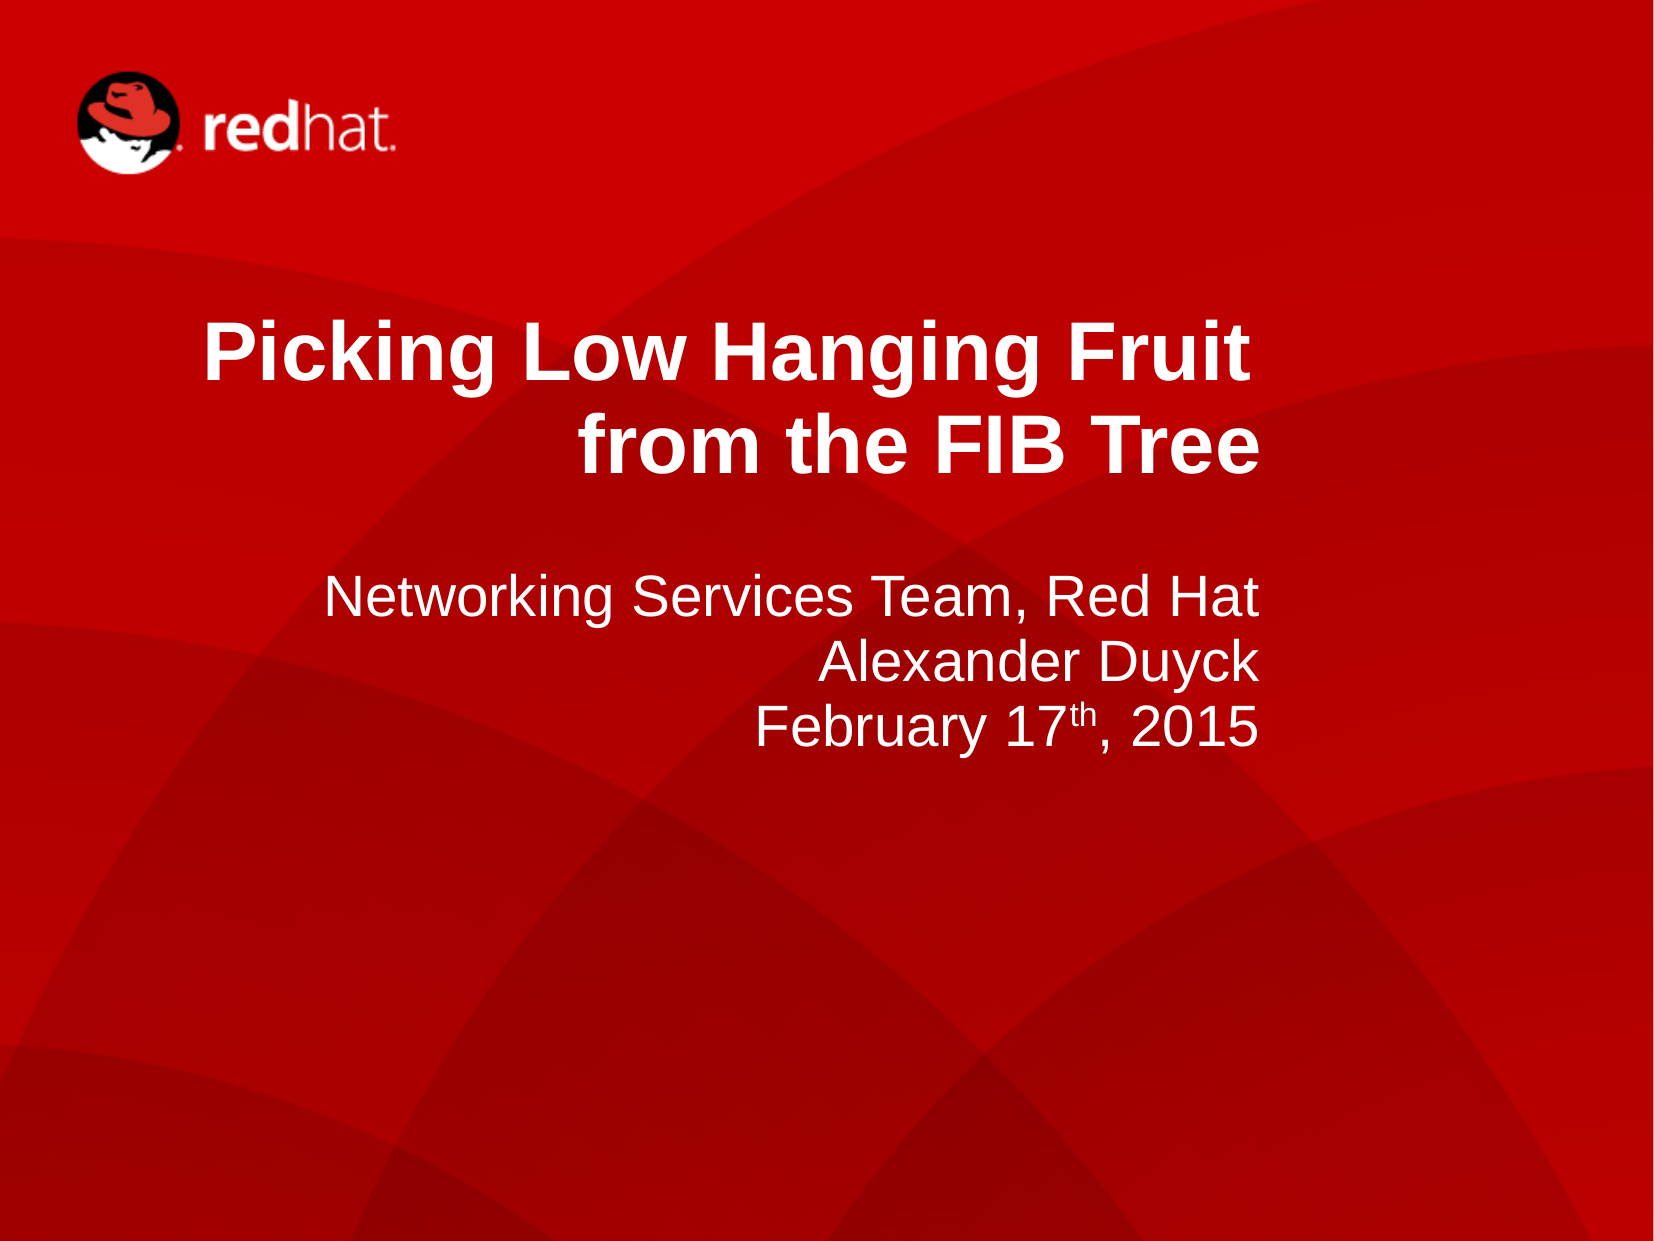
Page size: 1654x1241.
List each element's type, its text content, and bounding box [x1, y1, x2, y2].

picture [0, 0, 1654, 1241]
text_box Networking Services Team, Red Hat Alexander Duyck February 17th, 2015 [308, 523, 1547, 736]
text_box Picking Low Hanging Fruit from the FIB Tree [187, 297, 1501, 723]
